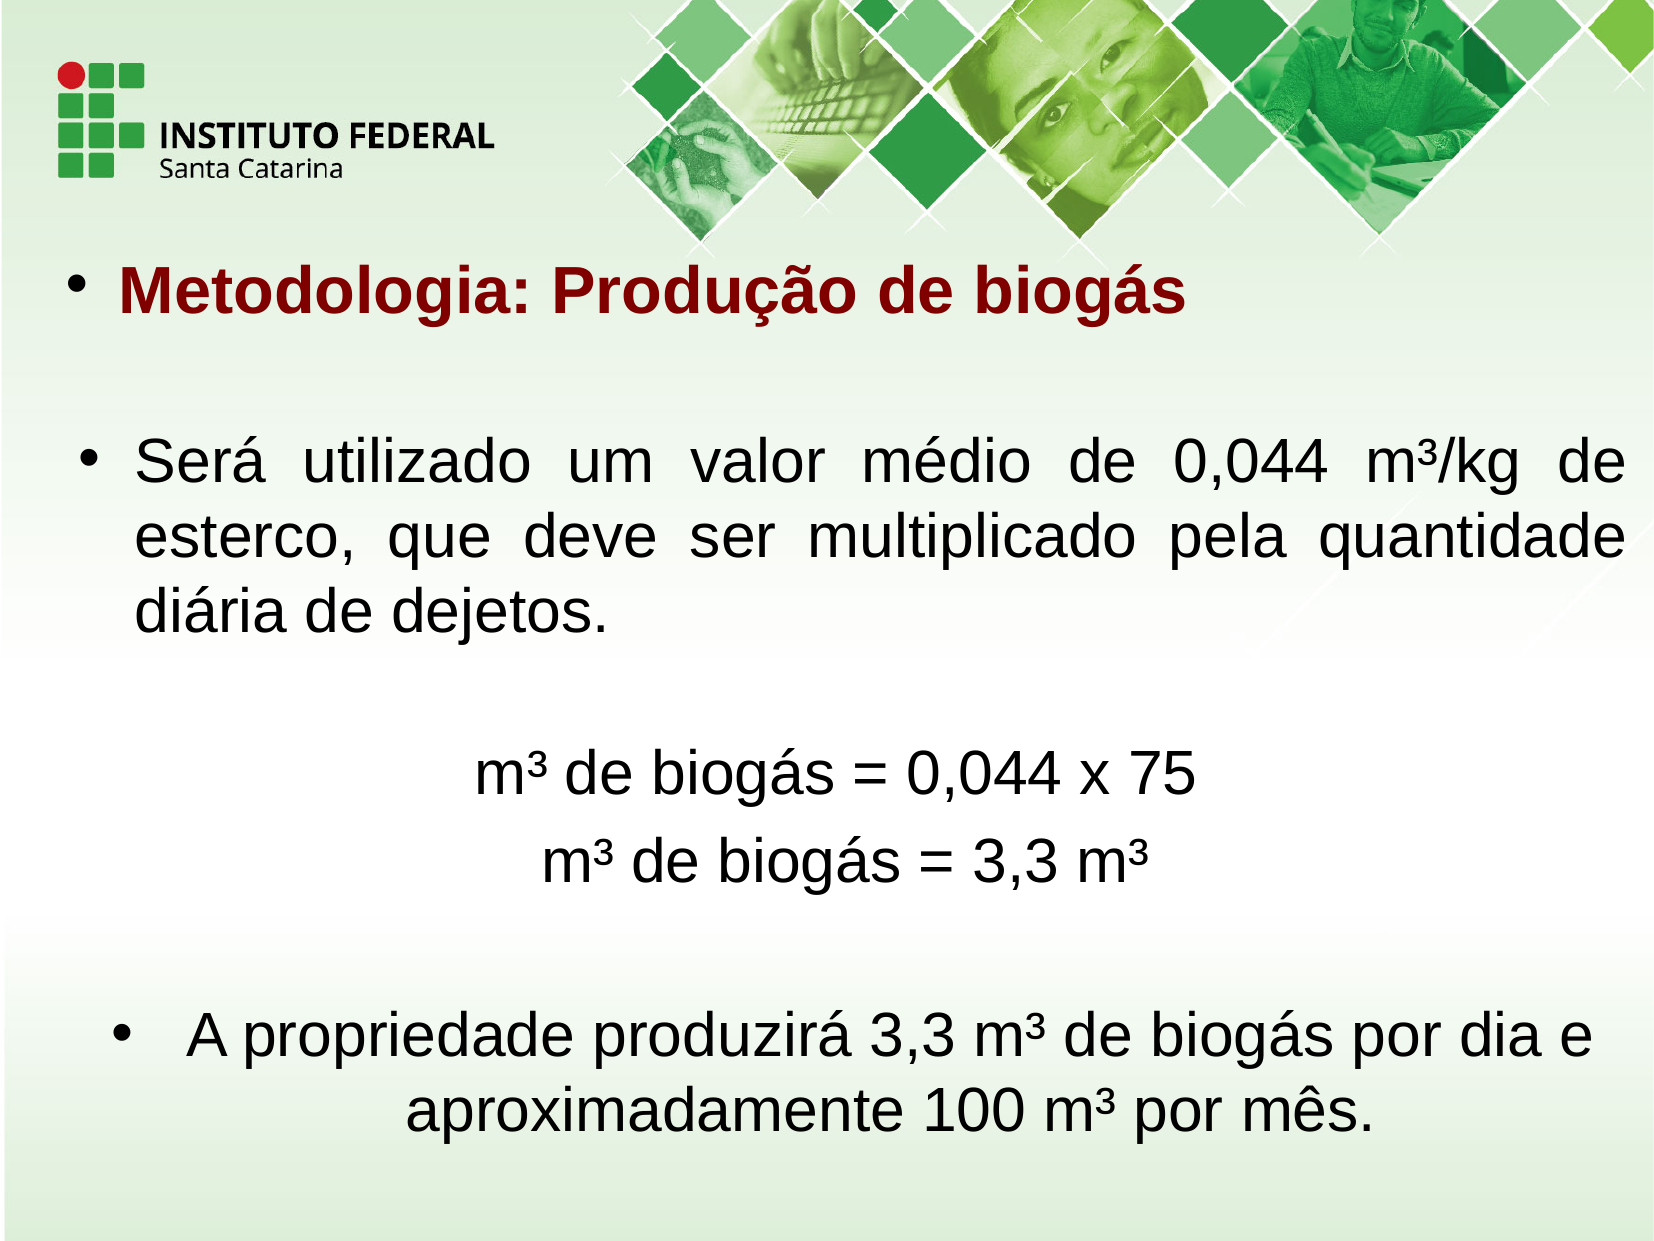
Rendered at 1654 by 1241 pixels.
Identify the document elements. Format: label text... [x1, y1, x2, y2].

picture [1, 0, 1654, 1241]
text_box Metodologia: Produção de biogás Será utilizado um valor médio de 0,044 m³/kg de esterco, que deve ser multiplicado pela quantidade diária de dejetos. m³ de biogás = 0,044 x 75 m³ de biogás = 3,3 m³ A propriedade produzirá 3,3 m³ de biogás por dia e aproximadamente 100 m³ por mês. [47, 266, 1630, 1213]
